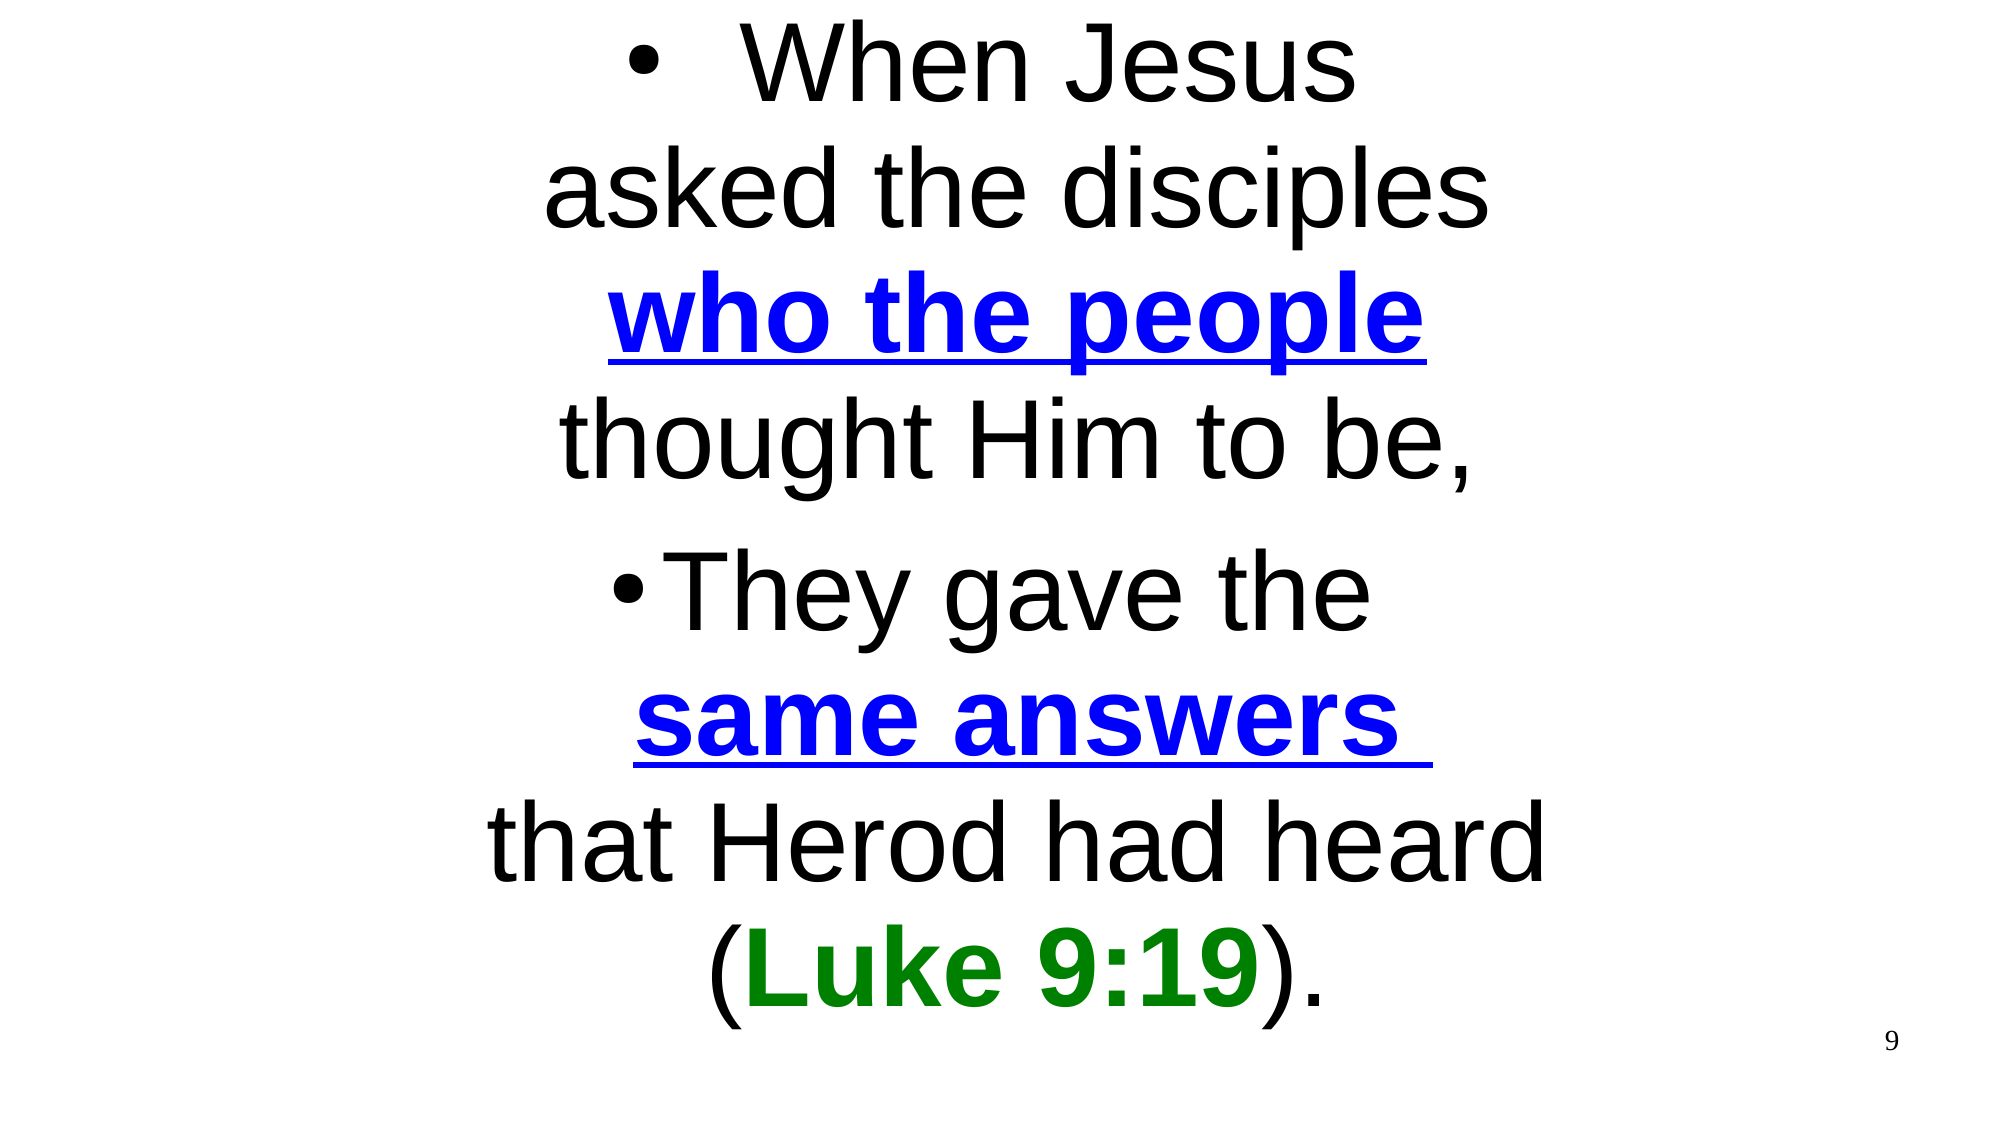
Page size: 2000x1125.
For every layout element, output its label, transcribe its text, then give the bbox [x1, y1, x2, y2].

list When Jesus asked the disciples who the people thought Him to be, They gave the same answers that Herod had heard (Luke 9:19). [0, 0, 1996, 1123]
